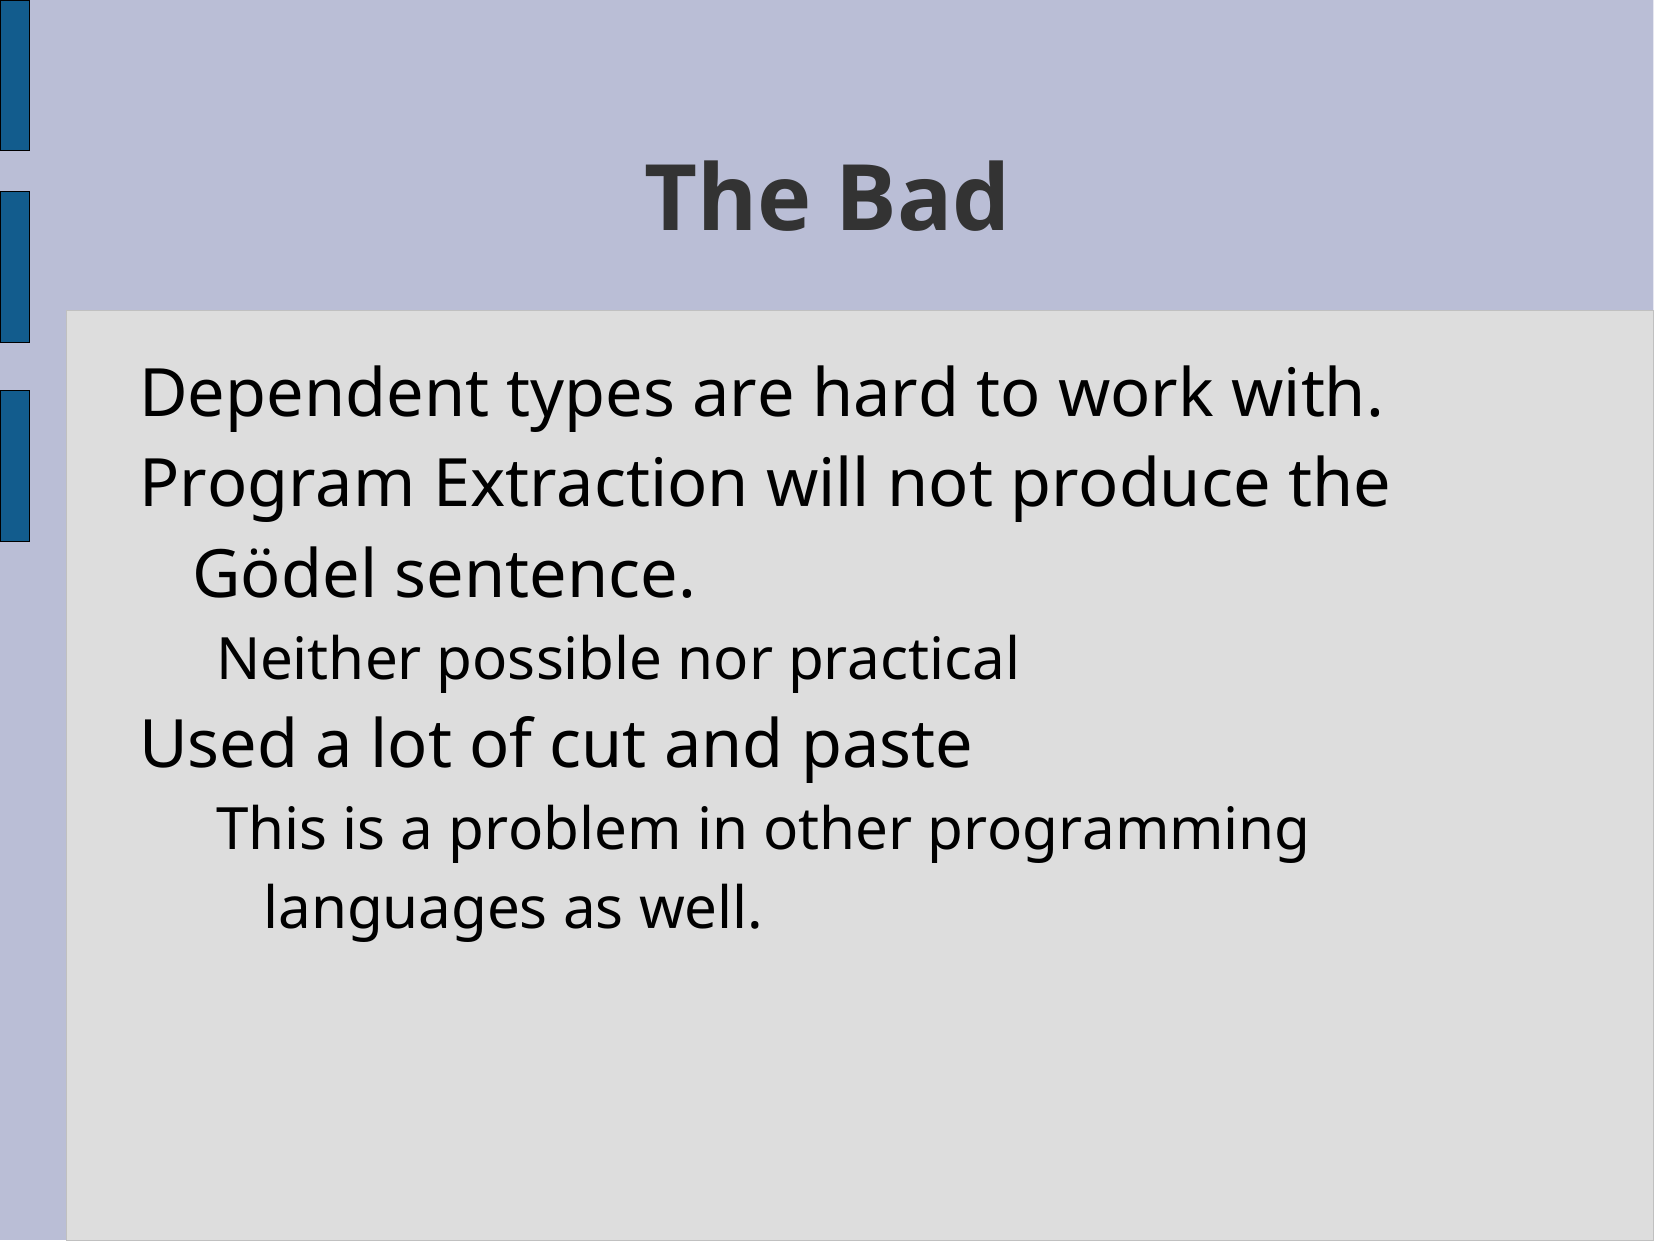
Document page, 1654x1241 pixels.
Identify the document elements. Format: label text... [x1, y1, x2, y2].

title The Bad [121, 91, 1534, 299]
list Dependent types are hard to work with. Program Extraction will not produce the Gödel sentence. Neither possible nor practical Used a lot of cut and paste This is a problem in other programming languages as well. [121, 344, 1534, 1127]
